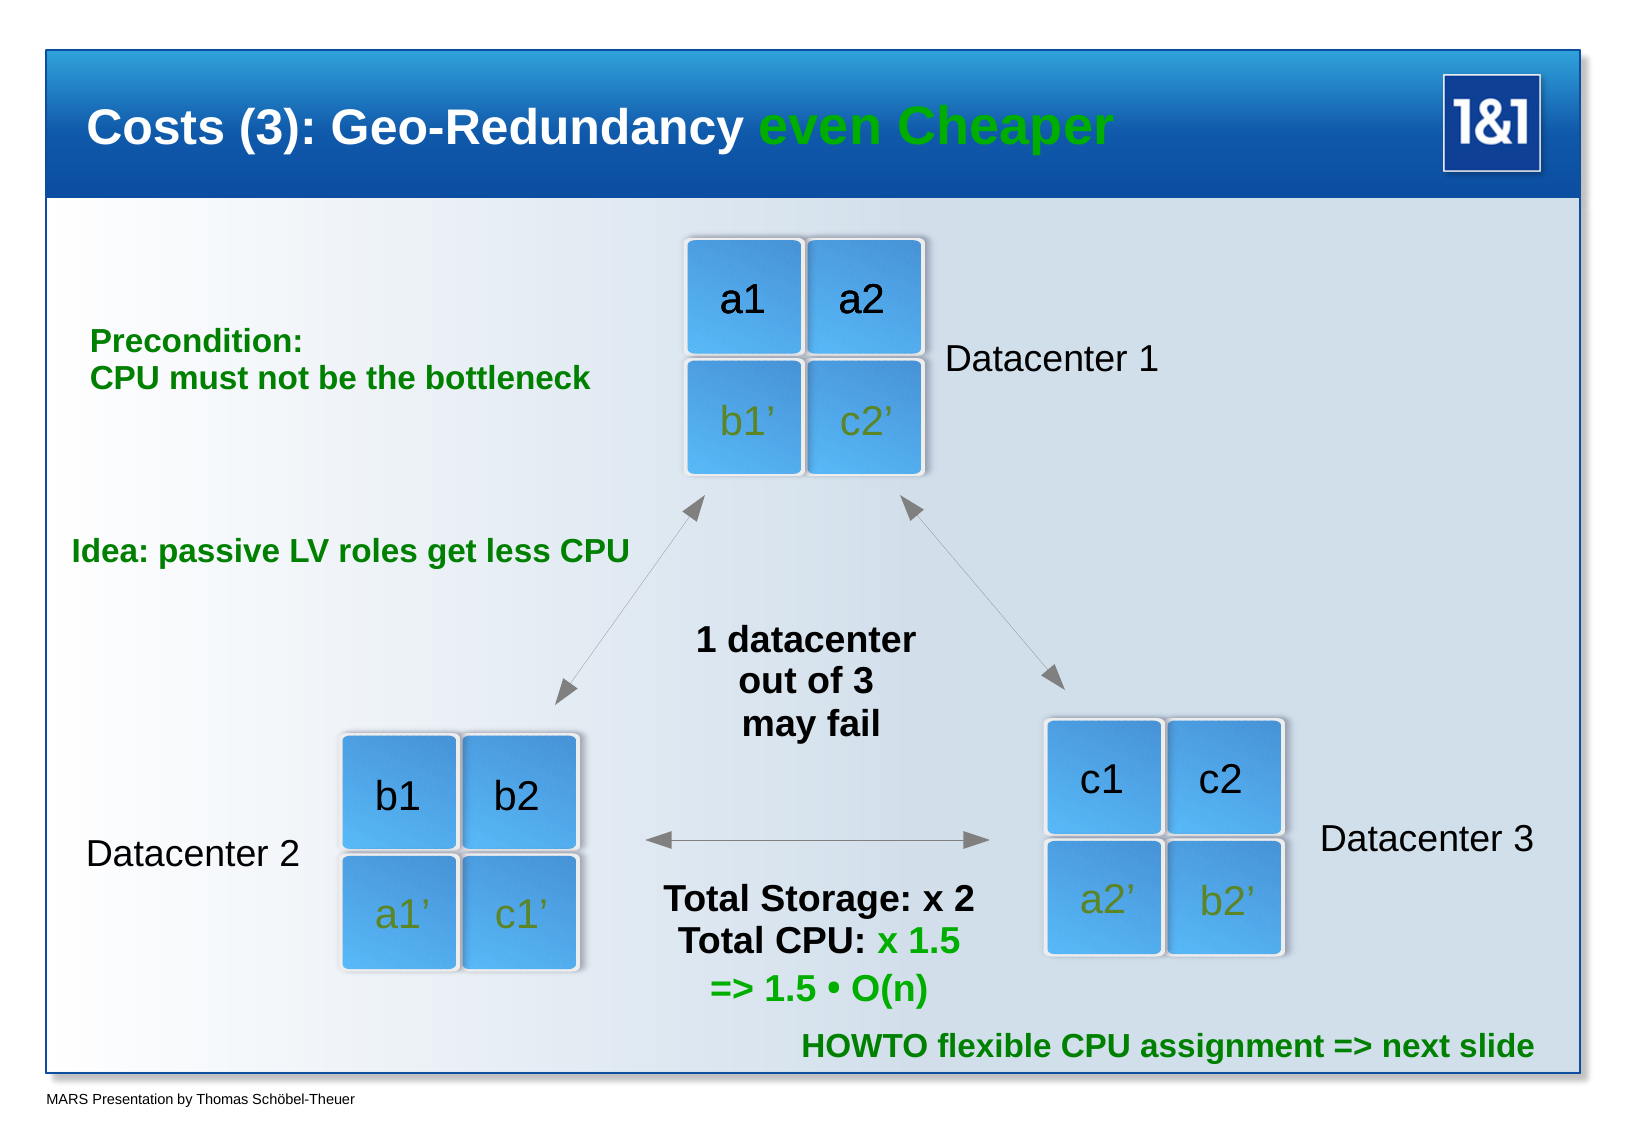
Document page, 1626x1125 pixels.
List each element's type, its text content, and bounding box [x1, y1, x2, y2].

text_box Total Storage: x 2 Total CPU: x 1.5 => 1.5 • O(n) [648, 870, 991, 1020]
footer MARS Presentation by Thomas Schöbel-Theuer [46, 1068, 561, 1125]
text_box Datacenter 1 [930, 329, 1174, 387]
text_box b2’ [1185, 870, 1271, 932]
text_box b1 [360, 765, 437, 827]
text_box Idea: passive LV roles get less CPU [56, 525, 646, 586]
text_box Precondition: CPU must not be the bottleneck [75, 314, 616, 404]
text_box b1’ [705, 389, 791, 452]
text_box c2 [1183, 748, 1258, 811]
title Costs (3): Geo-Redundancy even Cheaper [86, 51, 1416, 196]
text_box a2 [823, 268, 901, 330]
text_box c1 [1065, 748, 1139, 811]
text_box a2’ [1065, 868, 1151, 931]
picture [44, 48, 1597, 1090]
text_box a1’ [360, 883, 446, 946]
text_box c2’ [825, 389, 909, 452]
text_box 1 datacenter out of 3 may fail [681, 610, 961, 752]
text_box Datacenter 3 [1305, 810, 1549, 867]
text_box b2 [478, 765, 556, 827]
text_box c1’ [480, 883, 564, 946]
text_box HOWTO flexible CPU assignment => next slide [786, 1020, 1561, 1072]
text_box Datacenter 2 [71, 825, 316, 882]
text_box a1 [705, 268, 782, 330]
